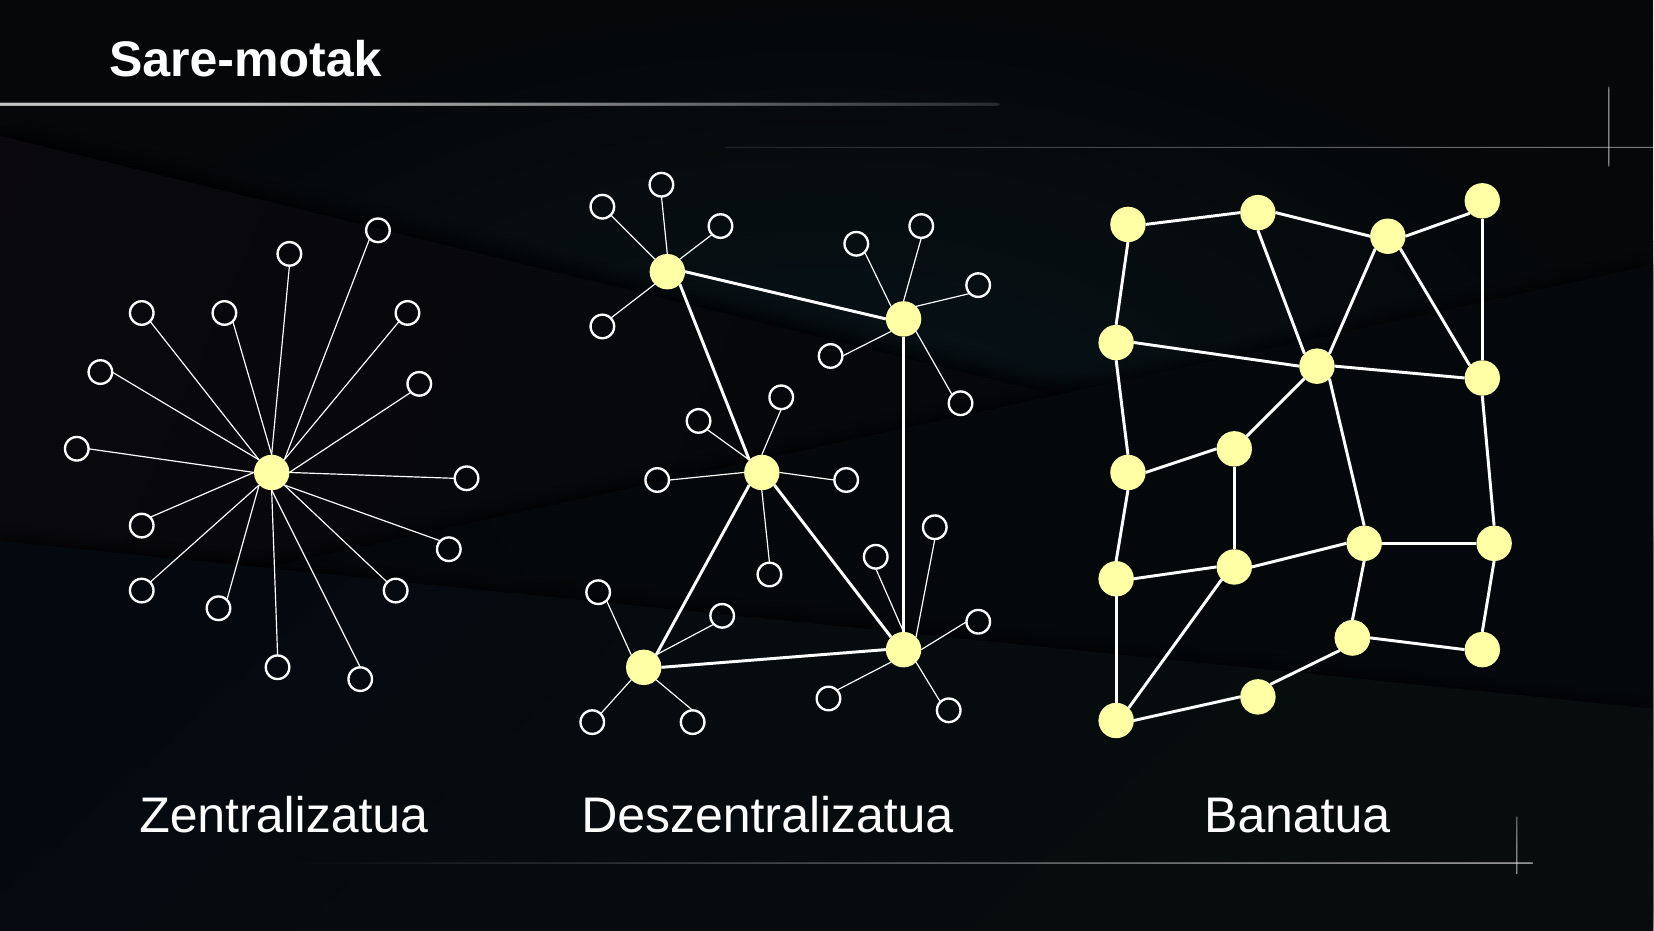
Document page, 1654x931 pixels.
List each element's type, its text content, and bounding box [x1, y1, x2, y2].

text_box [1110, 454, 1146, 490]
text_box [649, 254, 685, 290]
text_box [254, 454, 290, 491]
text_box [886, 632, 922, 668]
text_box [1240, 679, 1276, 715]
text_box [1110, 206, 1146, 242]
text_box Sare-motak [94, 23, 1512, 95]
text_box [1216, 431, 1253, 467]
text_box [744, 454, 780, 491]
text_box [1464, 360, 1501, 396]
text_box [1098, 702, 1134, 739]
text_box [1299, 348, 1335, 384]
text_box [1346, 525, 1382, 561]
text_box [1464, 632, 1501, 668]
text_box Zentralizatua Deszentralizatua Banatua [82, 779, 1512, 851]
picture [0, 0, 1654, 931]
text_box [1334, 620, 1370, 656]
text_box [1098, 325, 1134, 361]
text_box [1464, 183, 1501, 219]
text_box [1216, 549, 1252, 585]
text_box [1476, 525, 1512, 561]
text_box [1370, 218, 1406, 254]
text_box [625, 649, 662, 686]
text_box [1240, 194, 1276, 231]
text_box [1098, 561, 1134, 597]
text_box [886, 301, 922, 337]
